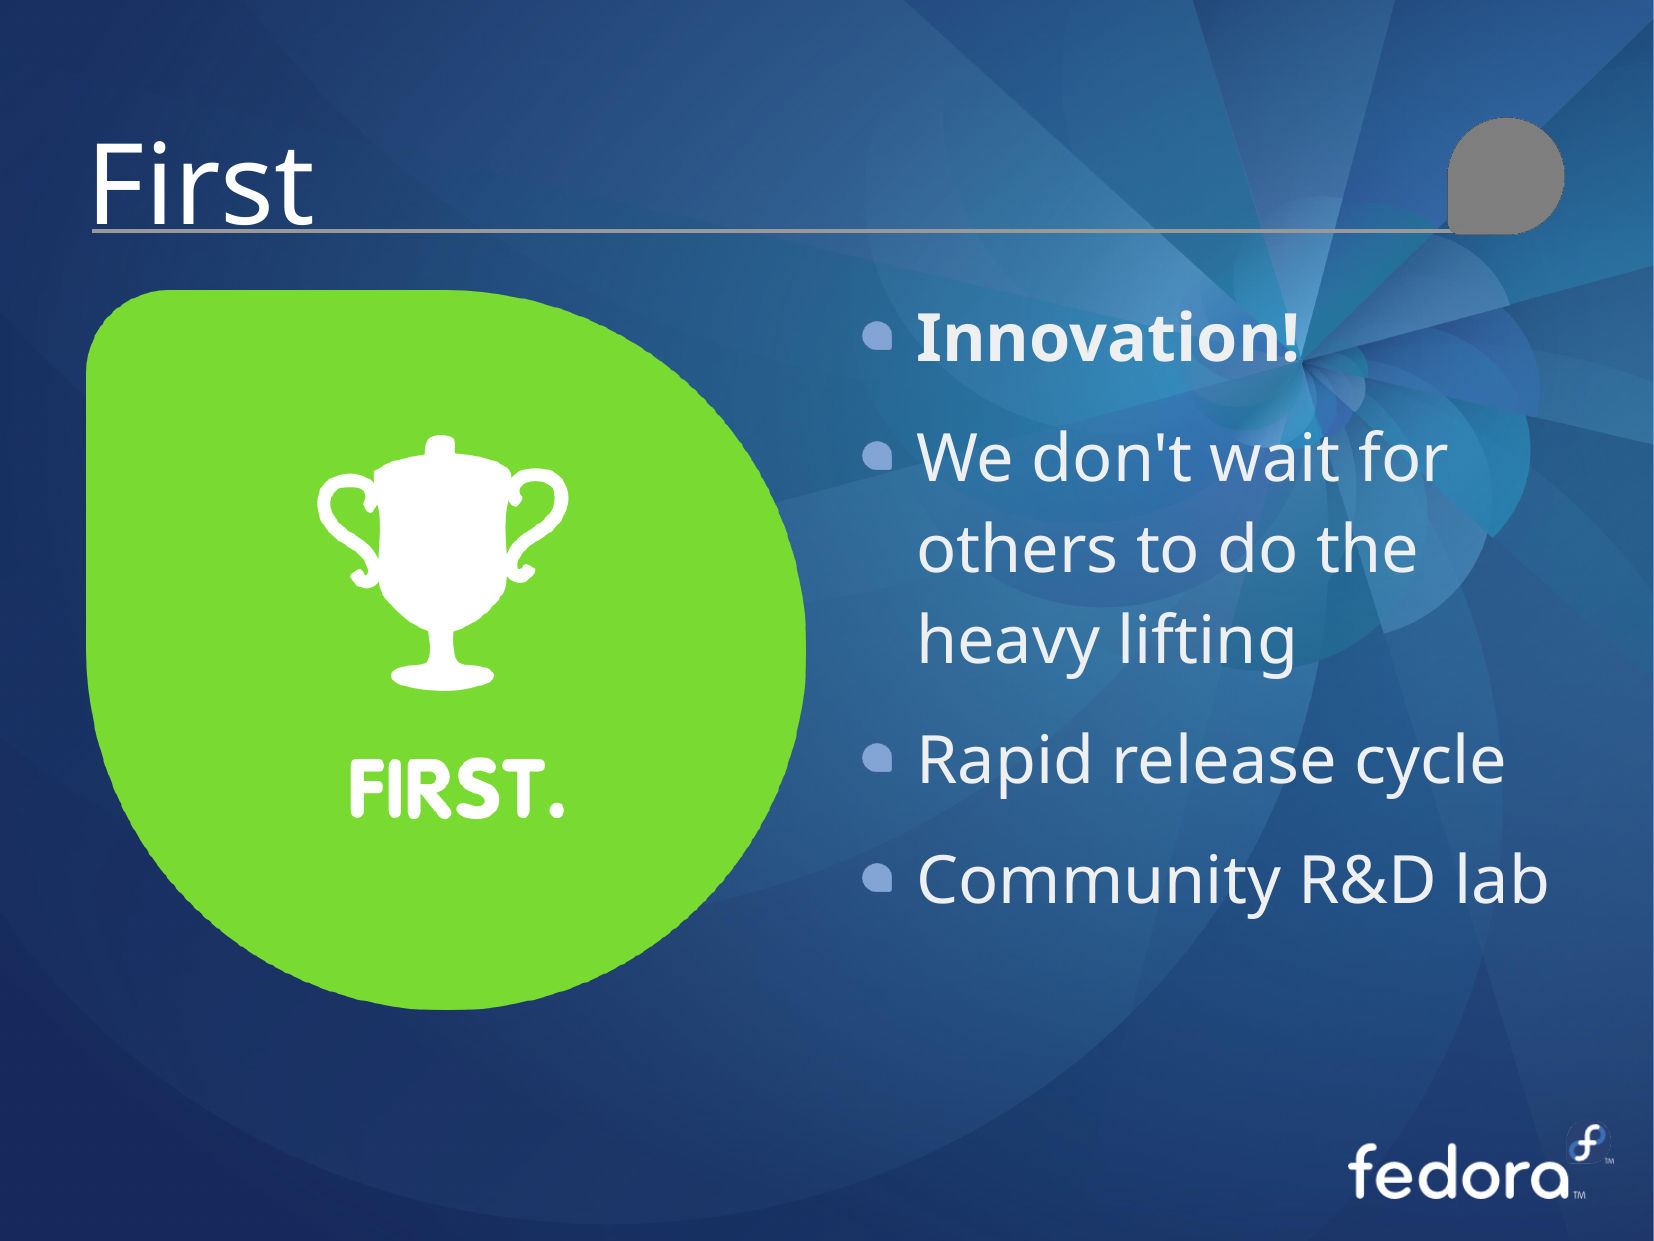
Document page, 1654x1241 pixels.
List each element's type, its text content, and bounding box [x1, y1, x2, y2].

list Innovation! We don't wait for others to do the heavy lifting Rapid release cycle Community R&D lab [845, 290, 1572, 1010]
title First [86, 111, 1575, 250]
picture [0, 0, 1654, 1241]
